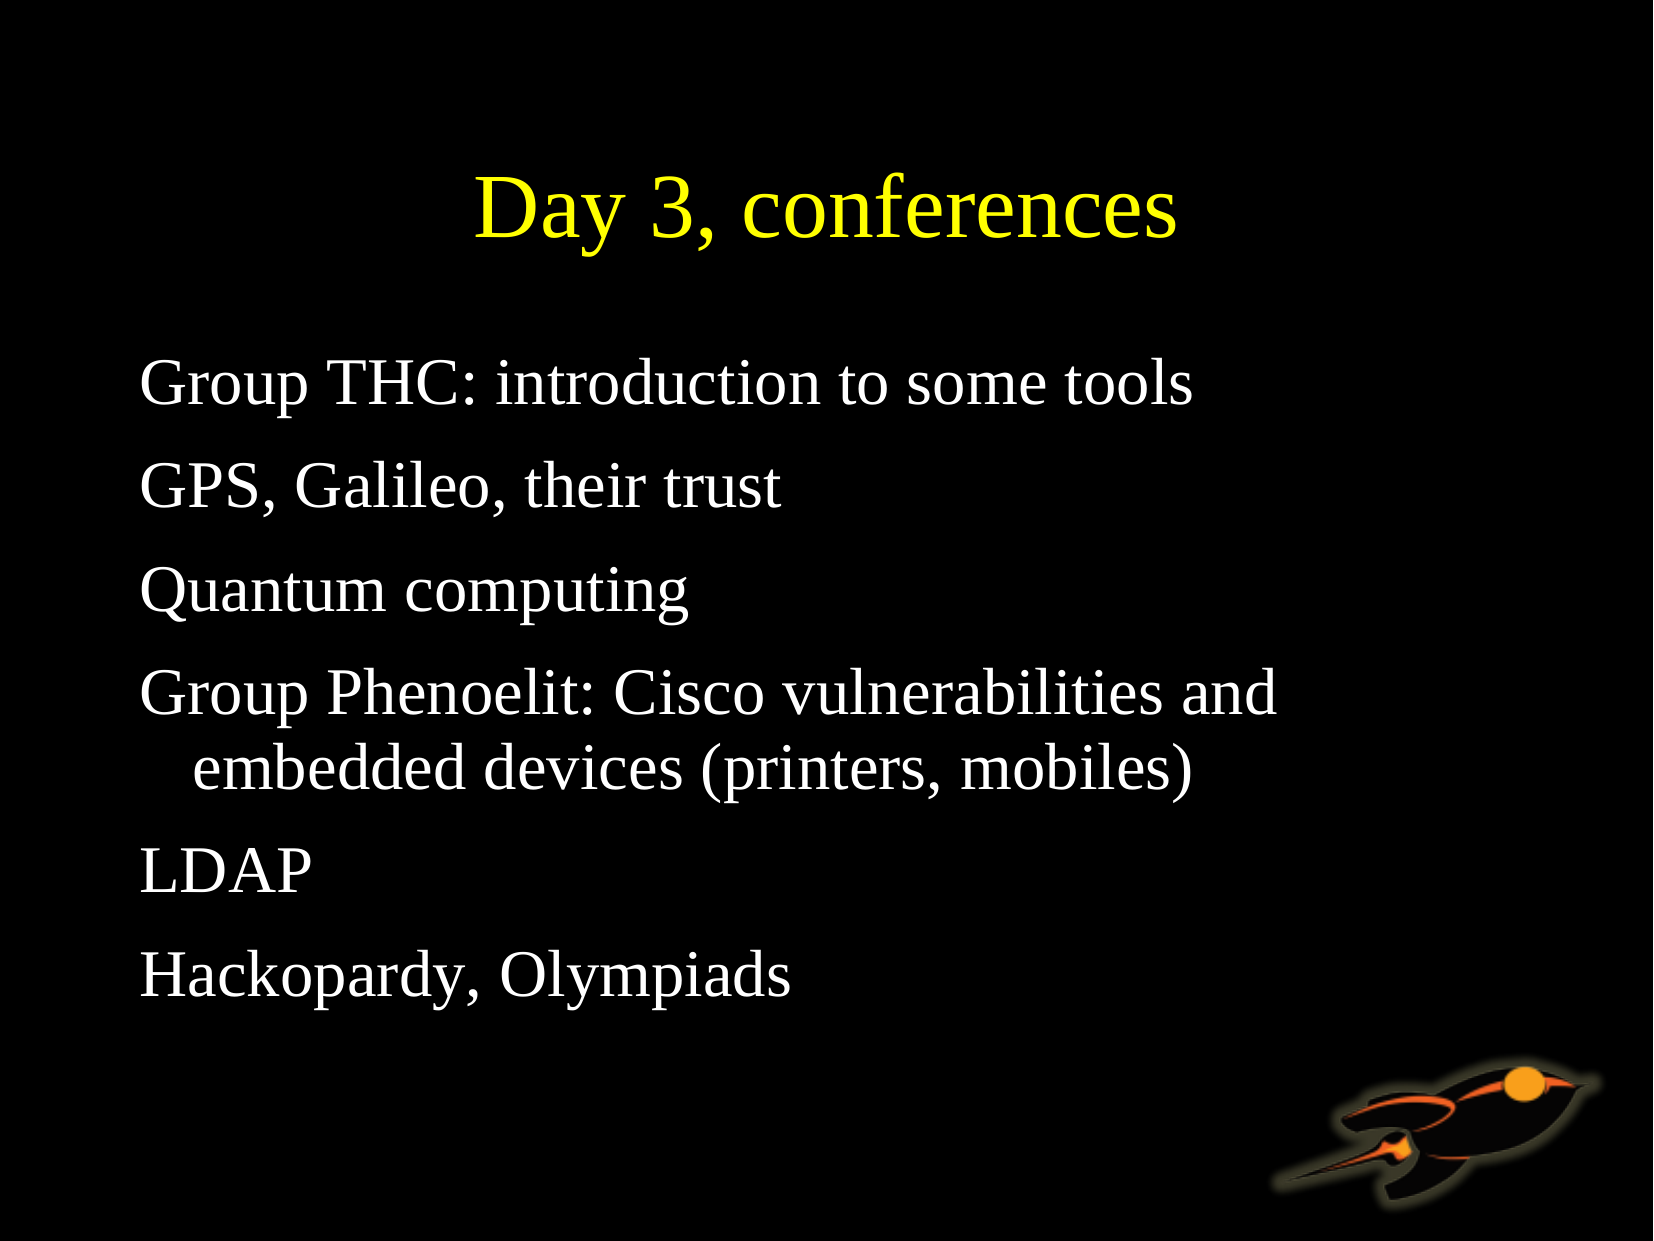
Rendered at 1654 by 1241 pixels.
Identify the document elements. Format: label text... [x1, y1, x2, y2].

picture [1219, 1032, 1653, 1241]
list Group THC: introduction to some tools GPS, Galileo, their trust Quantum computing Group Phenoelit: Cisco vulnerabilities and embedded devices (printers, mobiles) LDAP Hackopardy, Olympiads [121, 344, 1533, 1127]
title Day 3, conferences [121, 102, 1533, 311]
